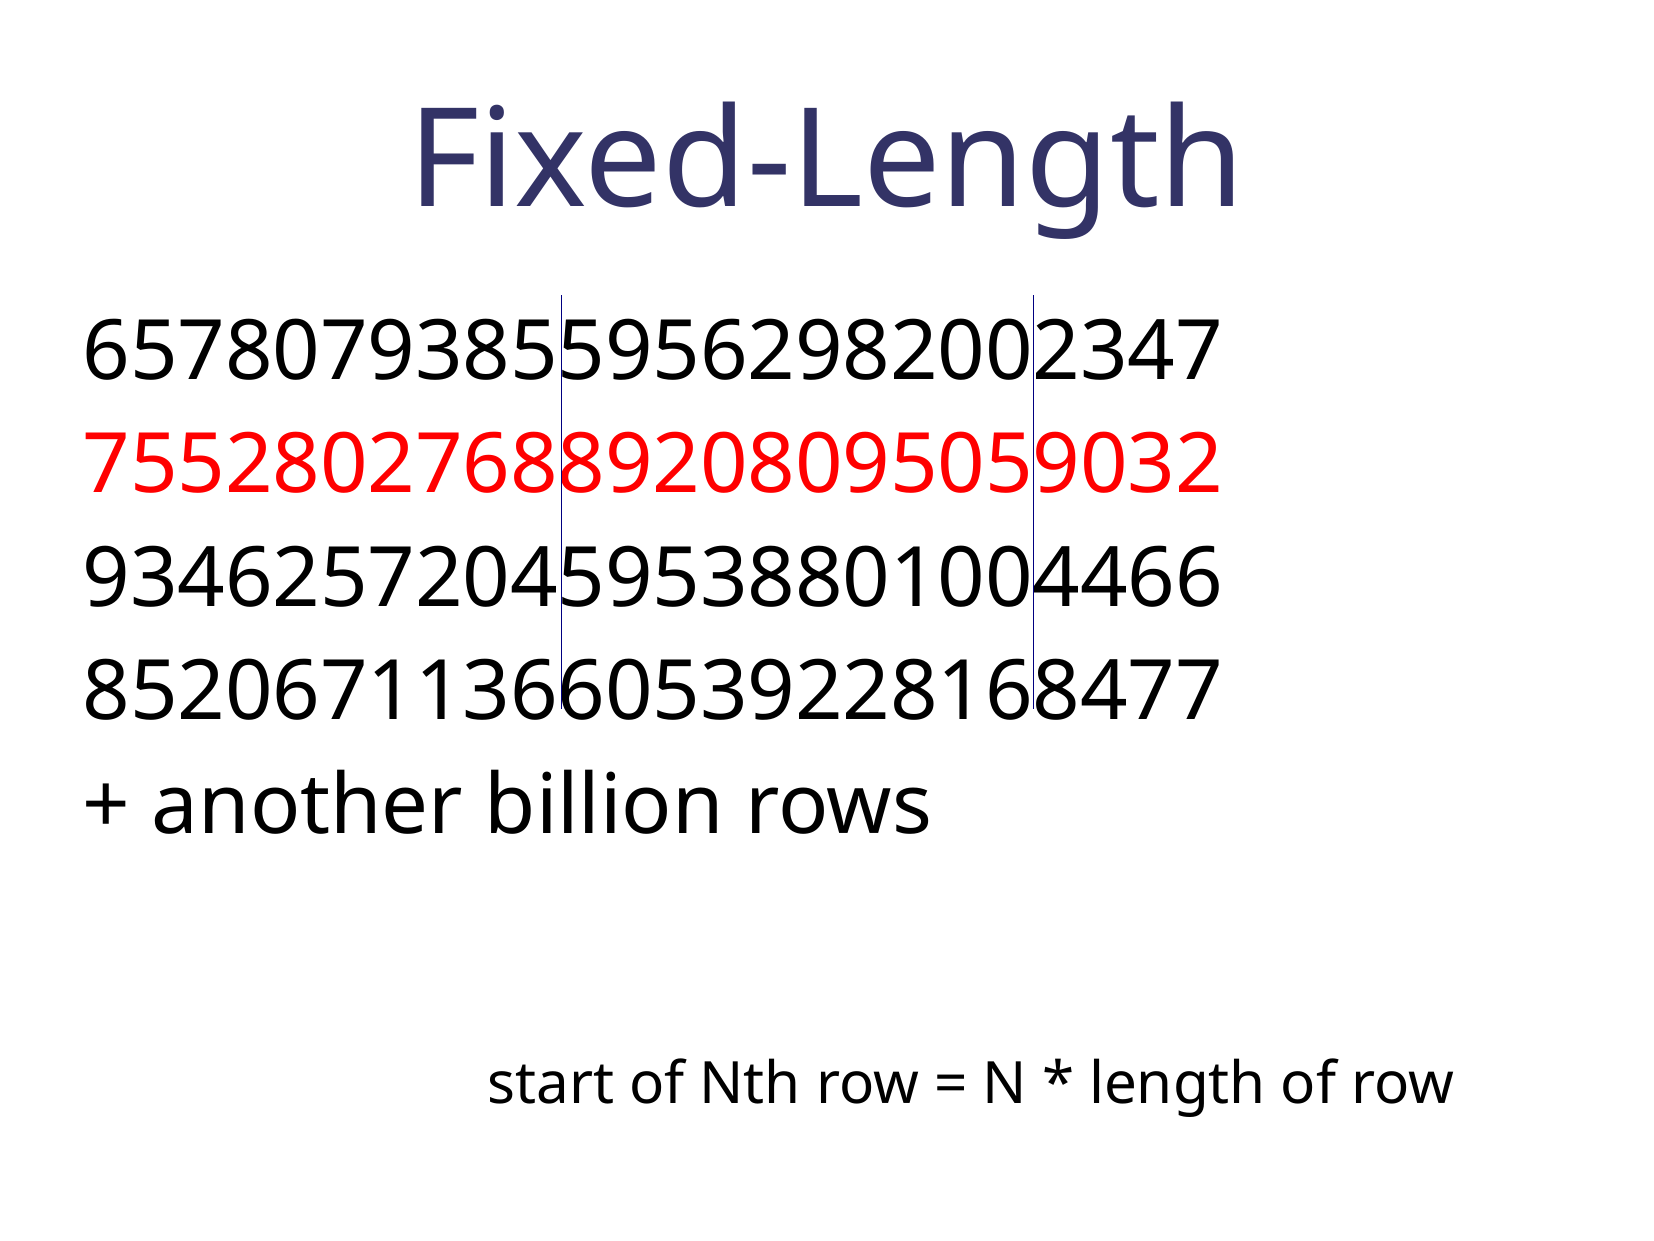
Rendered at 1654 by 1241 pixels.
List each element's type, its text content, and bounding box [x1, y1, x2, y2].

title Fixed-Length [82, 56, 1571, 250]
text_box start of Nth row = N * length of row [472, 1033, 1625, 1120]
subtitle 657807938559562982002347 755280276889208095059032 934625720459538801004466 852067113660539228168477 + another billion rows [82, 290, 1571, 798]
